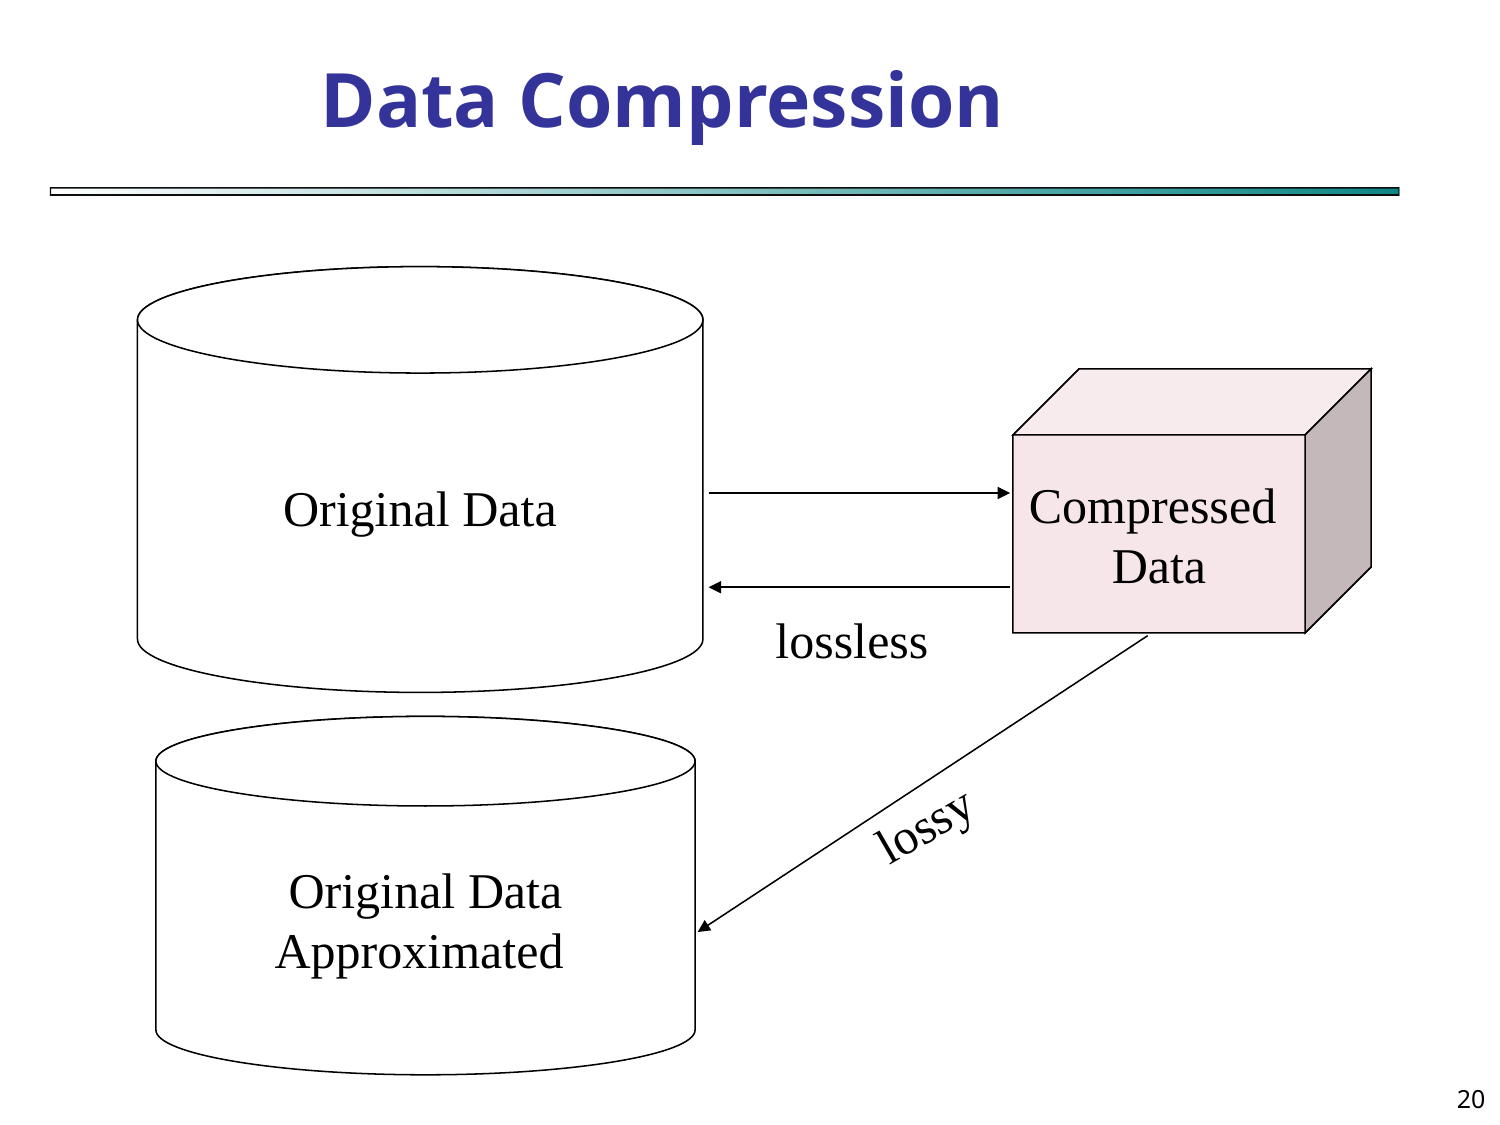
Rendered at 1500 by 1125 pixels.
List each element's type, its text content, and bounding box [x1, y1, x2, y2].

text_box lossless [760, 601, 944, 677]
text_box Compressed Data [1012, 435, 1305, 633]
text_box Original Data [137, 323, 703, 693]
text_box Original Data Approximated [155, 762, 696, 1075]
title Data Compression [189, 44, 1136, 150]
text_box <number> [1187, 1062, 1500, 1125]
text_box lossy [847, 756, 1001, 889]
